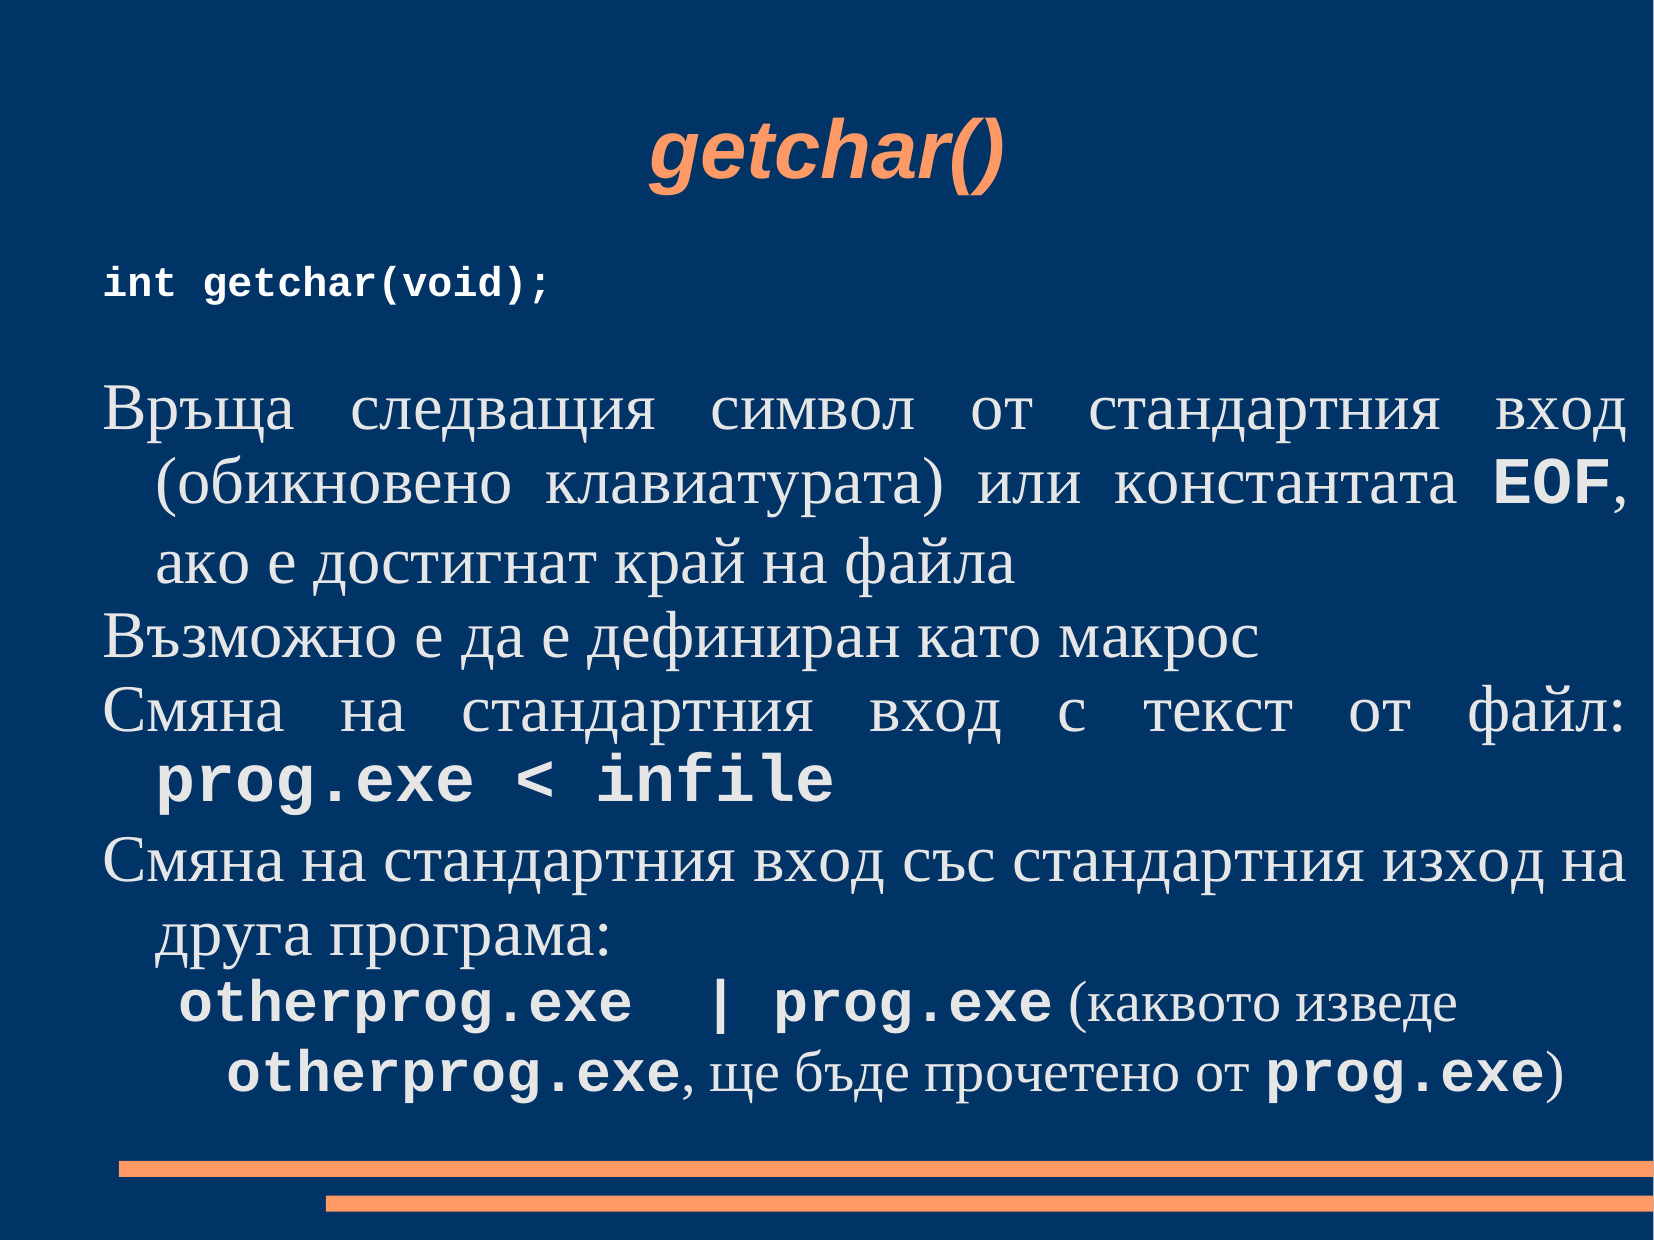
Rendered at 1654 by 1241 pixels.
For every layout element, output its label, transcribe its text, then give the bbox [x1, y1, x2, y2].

list Връща следващия символ от стандартния вход (обикновено клавиатурата) или константата EOF, ако е достигнат край на файла Възможно е да е дефиниран като макрос Смяна на стандартния вход с текст от файл: prog.exe < infile Смяна на стандартния вход със стандартния изход на друга програма: otherprog.exe | prog.exe (каквото изведе otherprog.exe, ще бъде прочетено от prog.exe) [84, 370, 1630, 1110]
text_box int getchar(void); [87, 254, 899, 317]
title getchar() [121, 46, 1534, 254]
